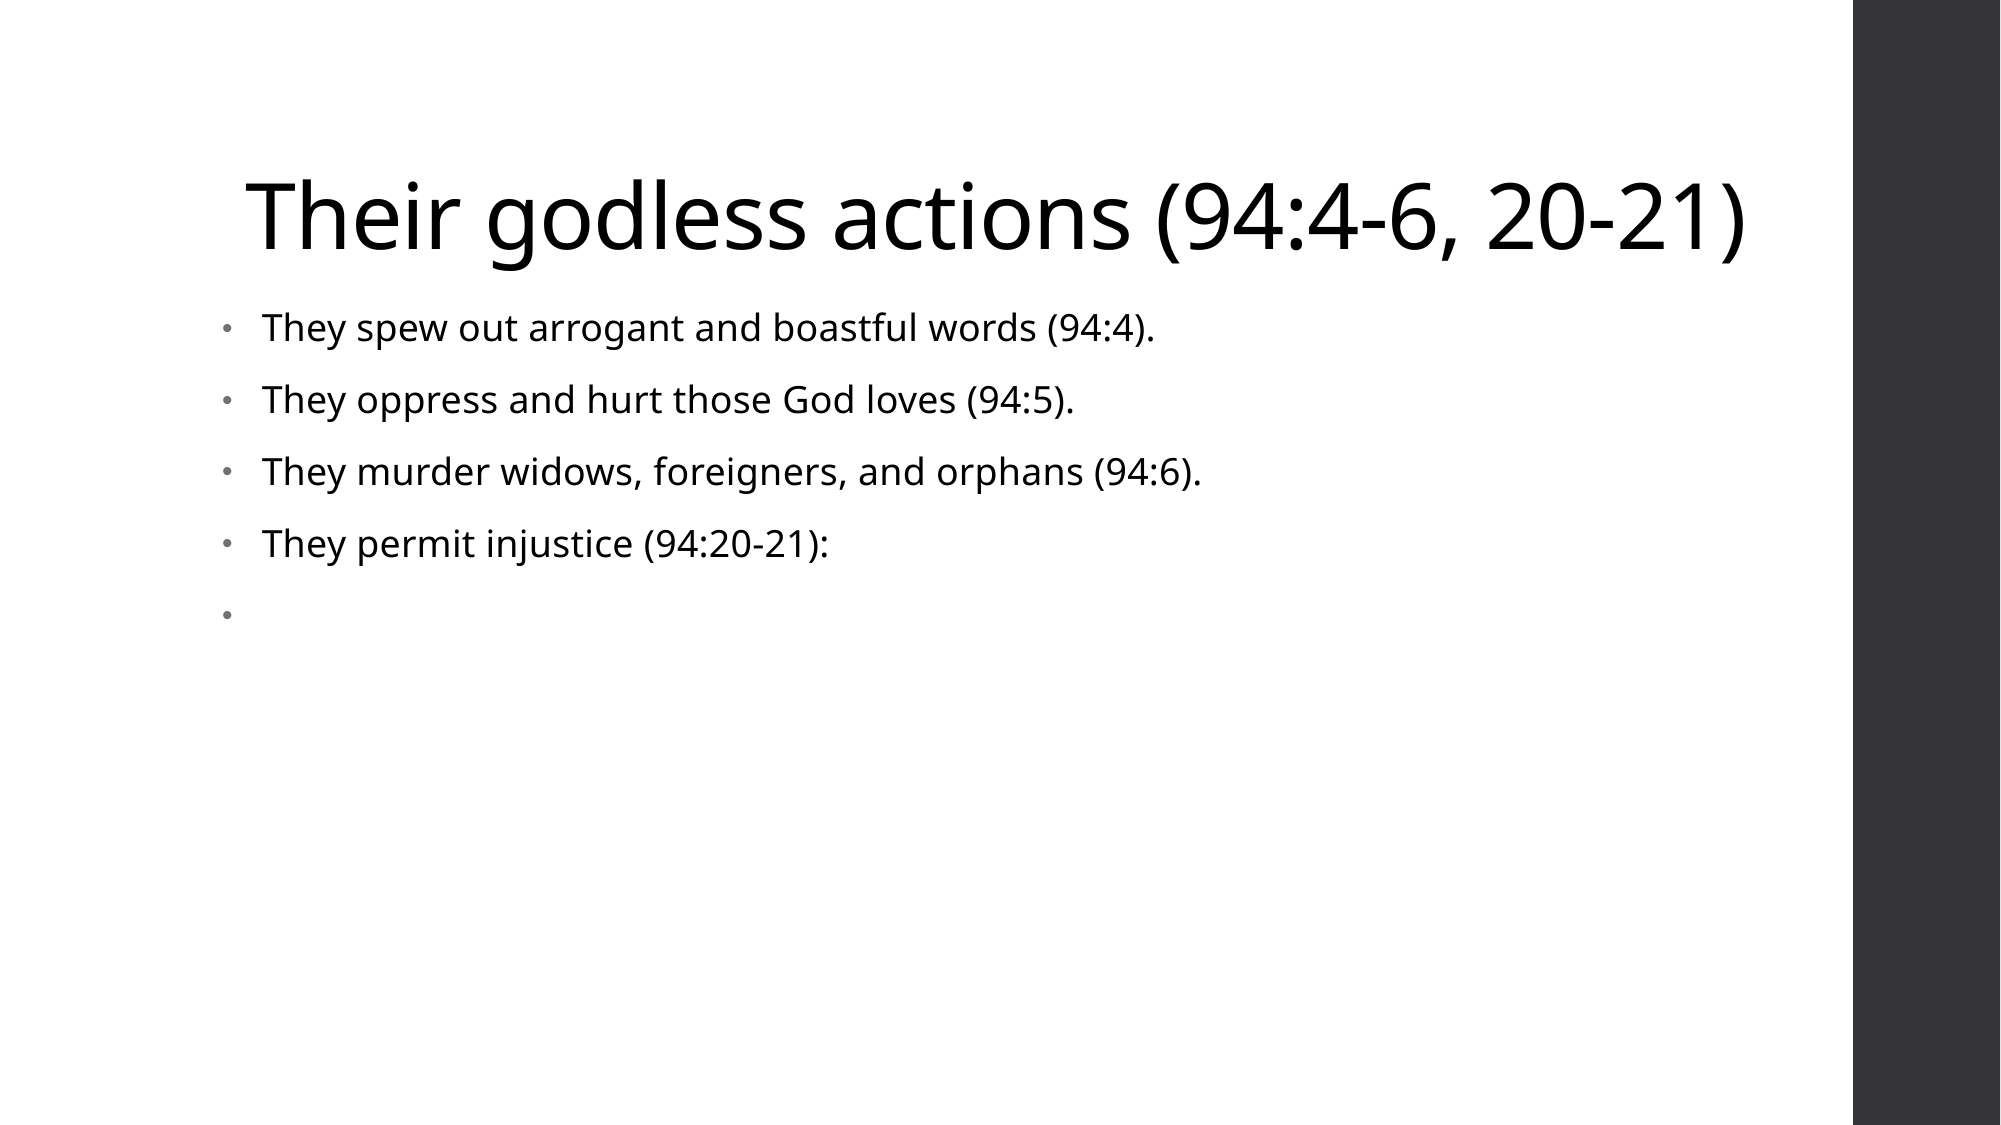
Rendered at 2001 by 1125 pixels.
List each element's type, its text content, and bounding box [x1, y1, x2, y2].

title Their godless actions (94:4-6, 20-21) [206, 60, 1797, 278]
list They spew out arrogant and boastful words (94:4). They oppress and hurt those God loves (94:5). They murder widows, foreigners, and orphans (94:6). They permit injustice (94:20-21): [206, 299, 1617, 1014]
